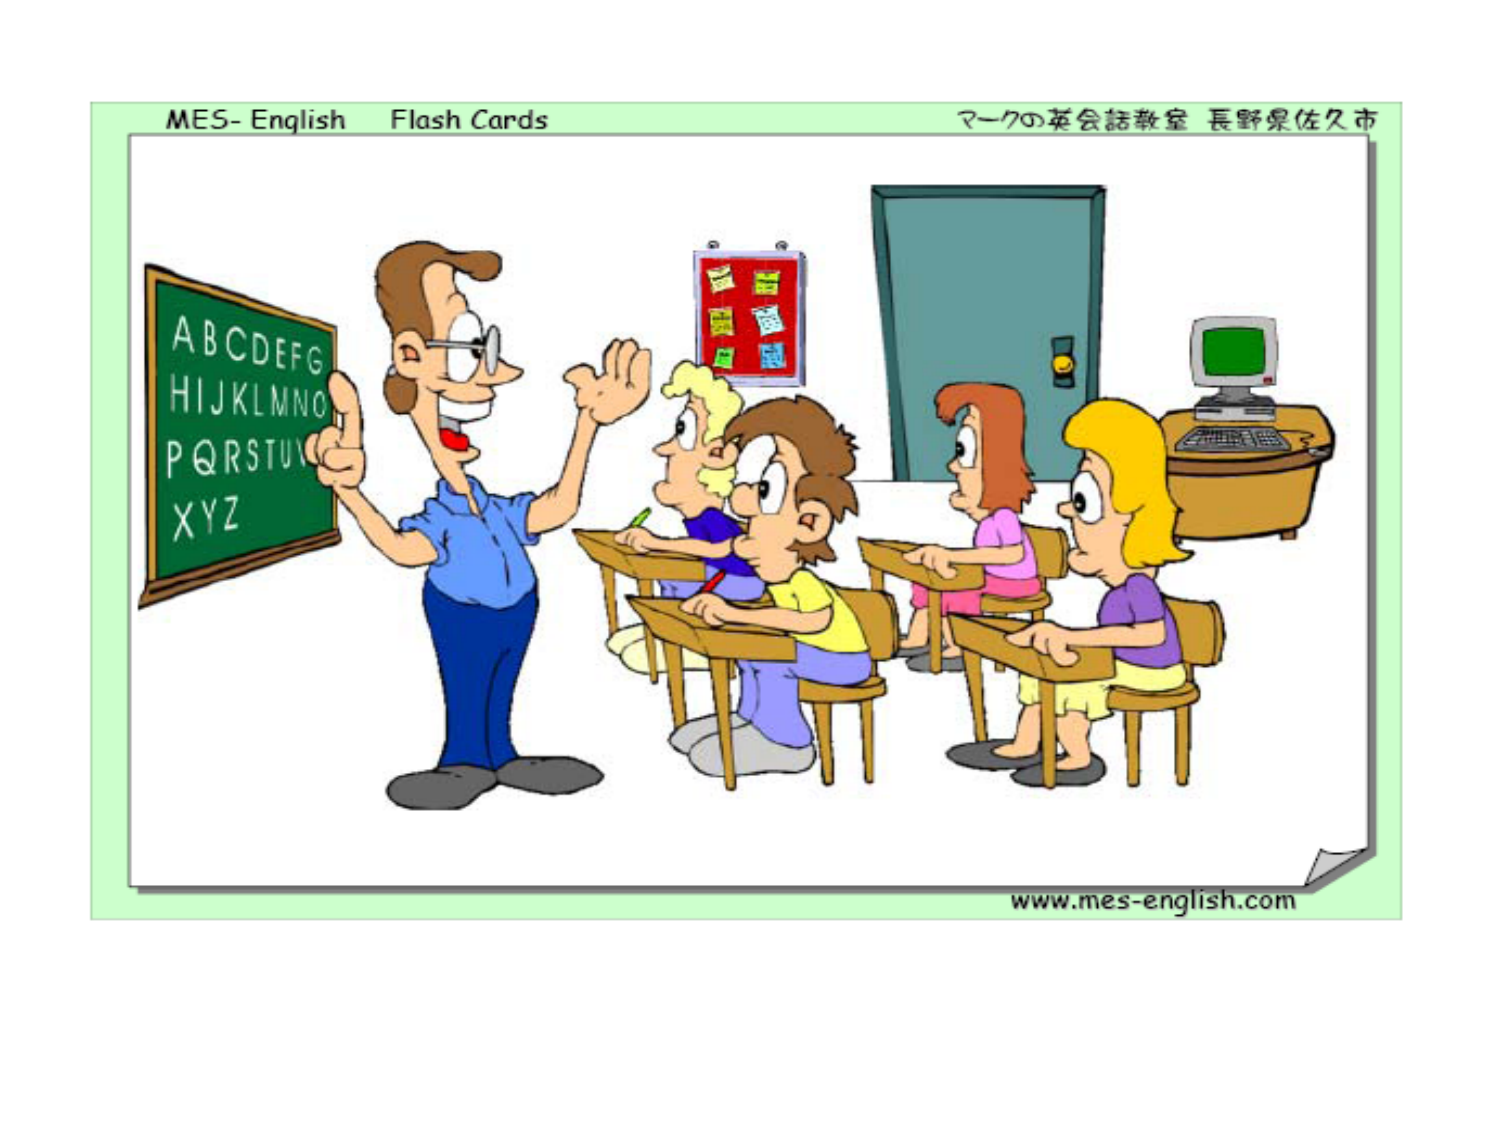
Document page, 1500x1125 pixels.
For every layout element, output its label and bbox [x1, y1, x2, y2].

picture [67, 83, 1420, 938]
